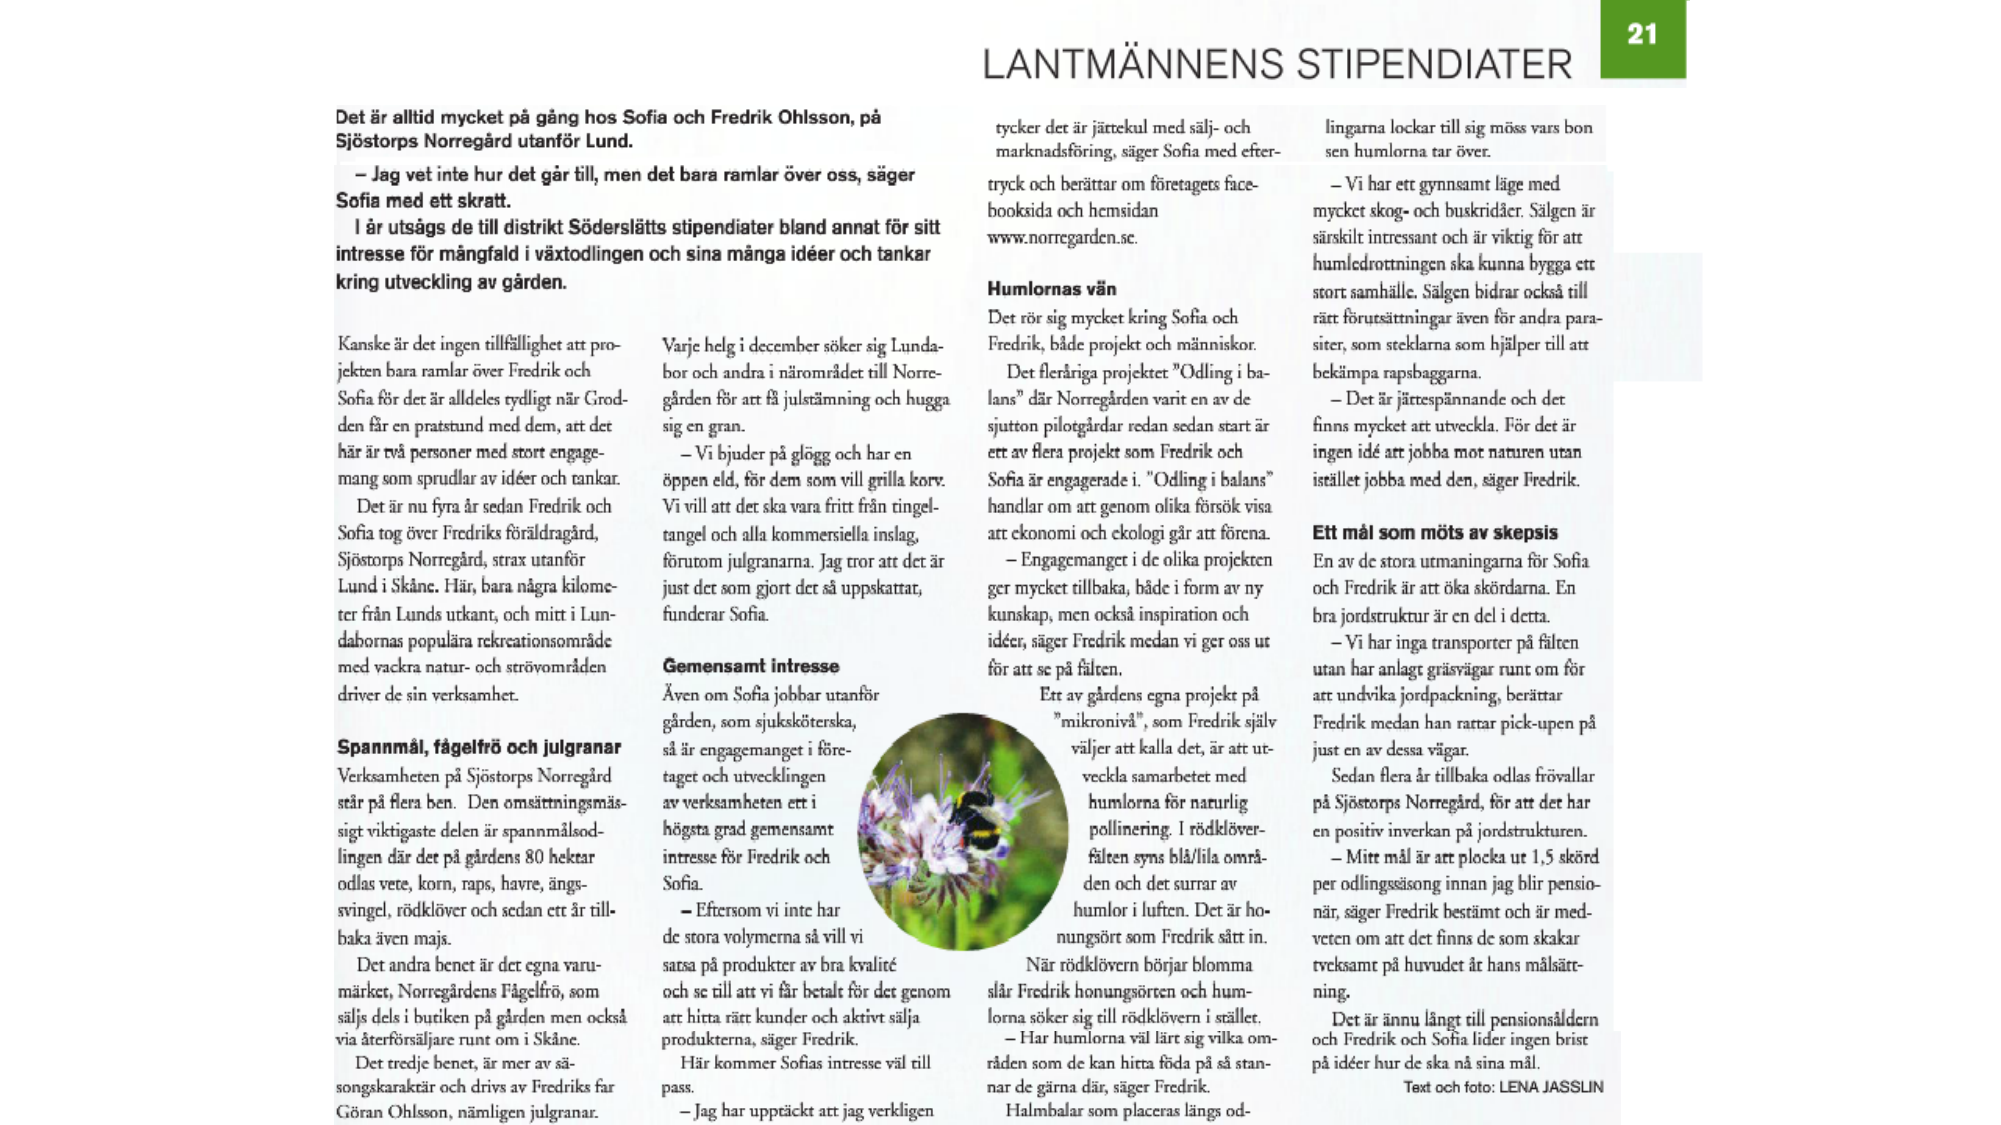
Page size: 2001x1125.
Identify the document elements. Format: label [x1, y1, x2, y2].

picture [977, 0, 1690, 88]
picture [334, 105, 1706, 1125]
